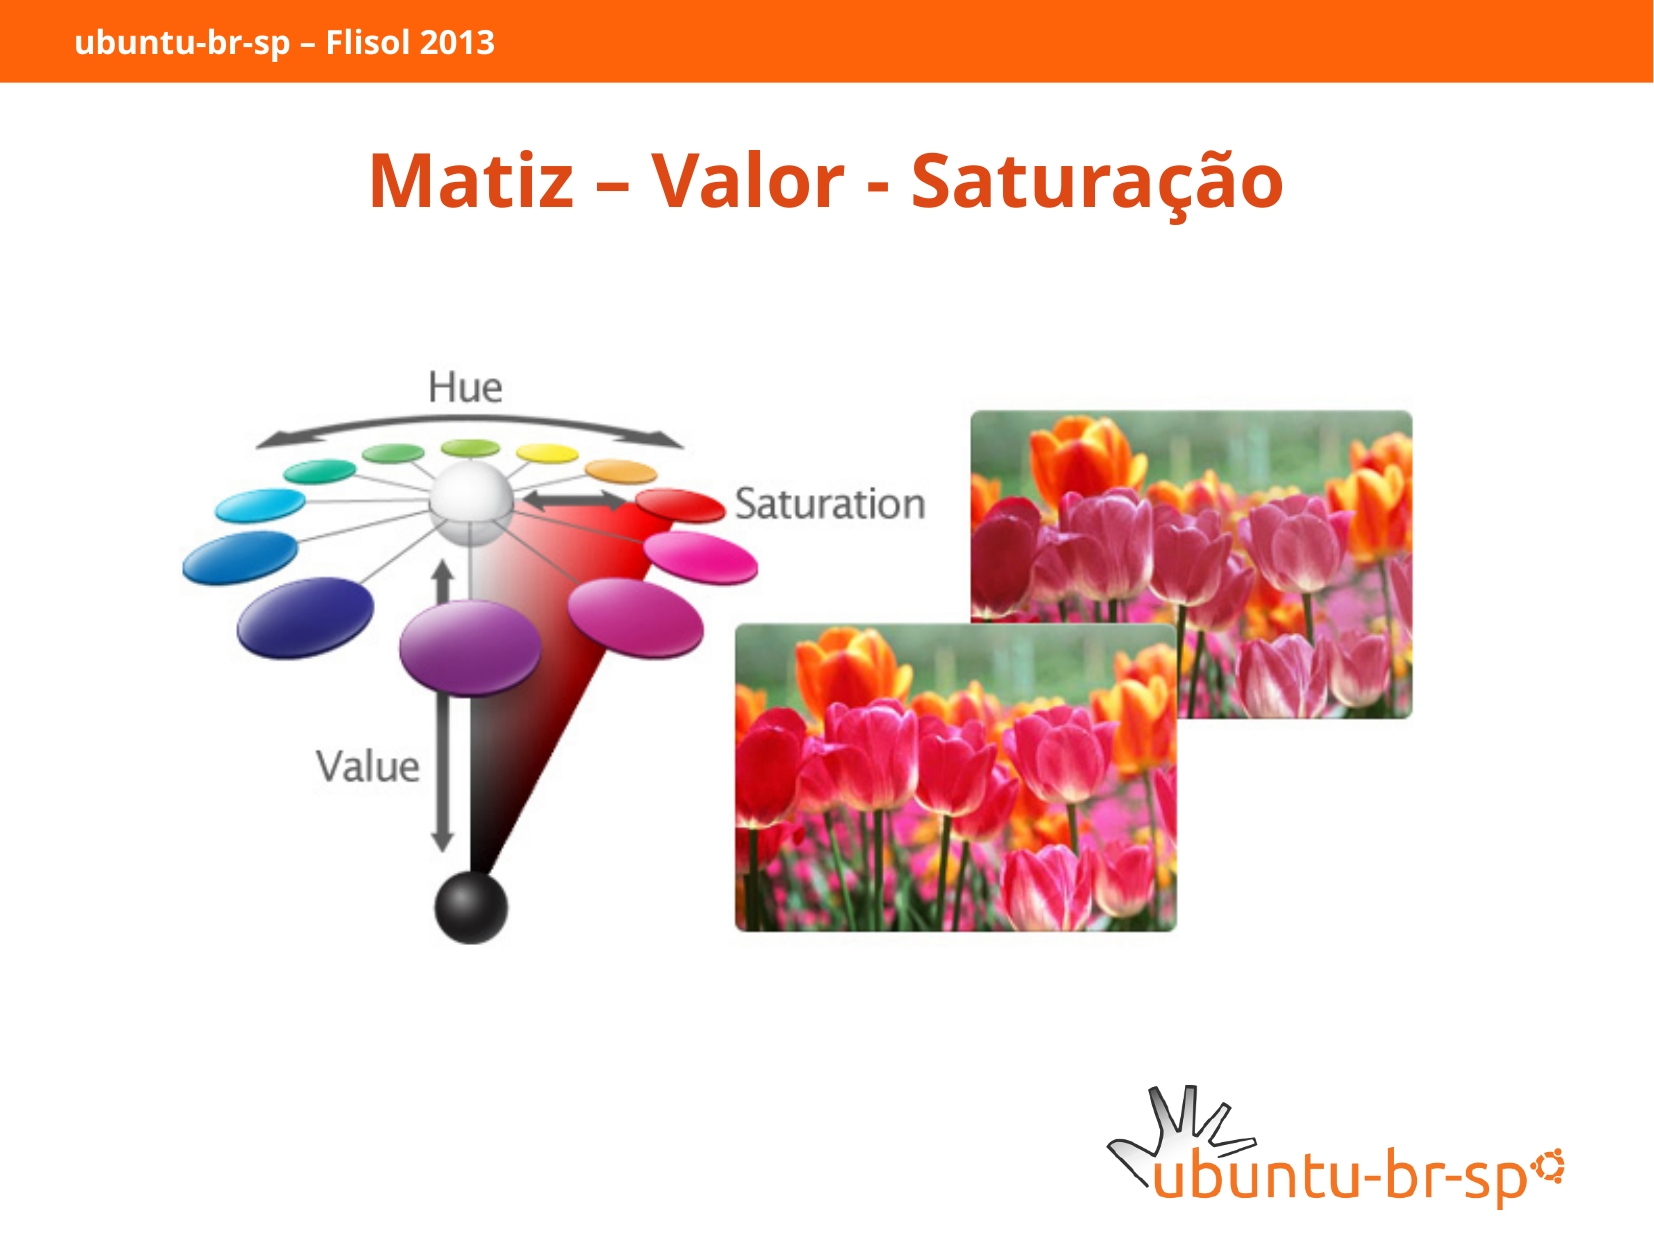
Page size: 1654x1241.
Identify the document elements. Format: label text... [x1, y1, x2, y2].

picture [179, 346, 1482, 993]
title Matiz – Valor - Saturação [82, 120, 1571, 237]
picture [1098, 1080, 1571, 1216]
